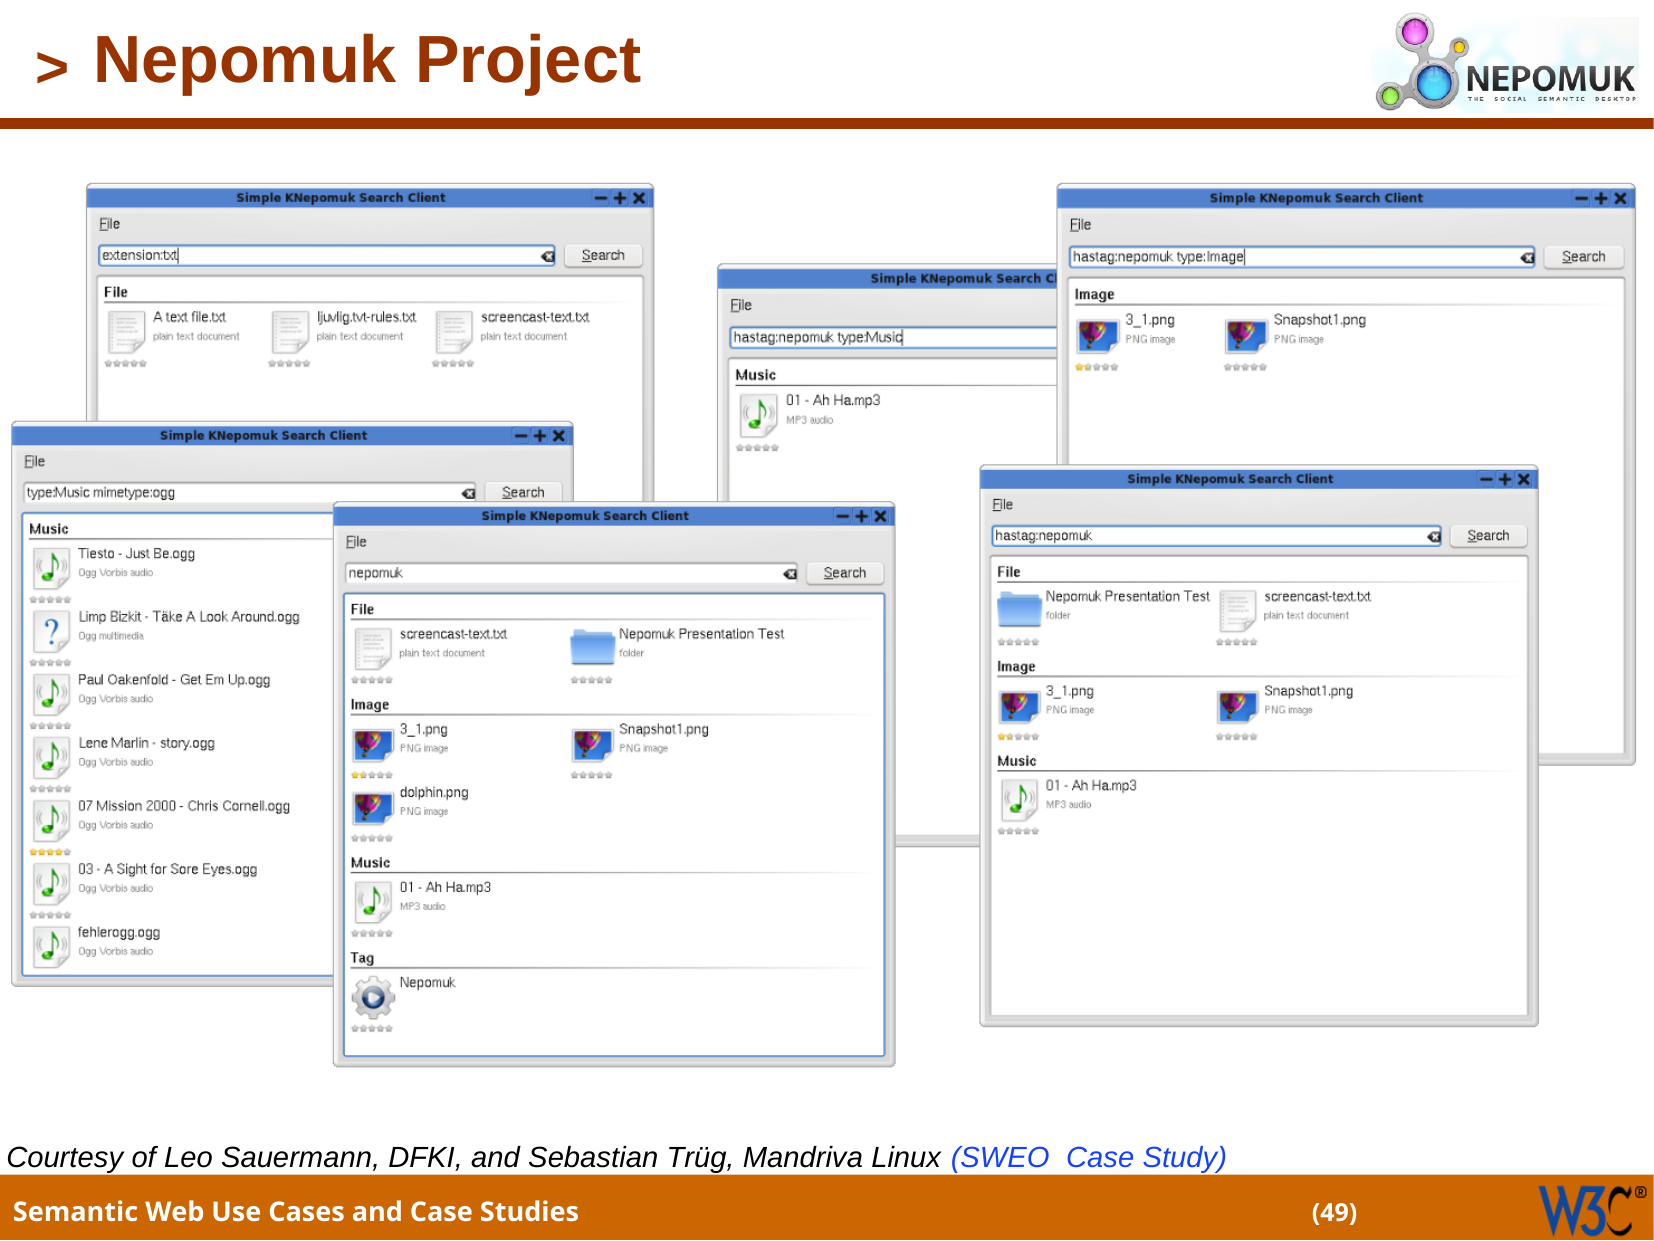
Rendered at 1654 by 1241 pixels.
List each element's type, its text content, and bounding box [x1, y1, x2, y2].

title Nepomuk Project [93, 0, 1493, 119]
picture [1371, 9, 1639, 113]
picture [0, 165, 1654, 1073]
text_box Courtesy of Leo Sauermann, DFKI, and Sebastian Trüg, Mandriva Linux (SWEO Case Study) [6, 1139, 1229, 1173]
picture [1535, 1183, 1651, 1240]
